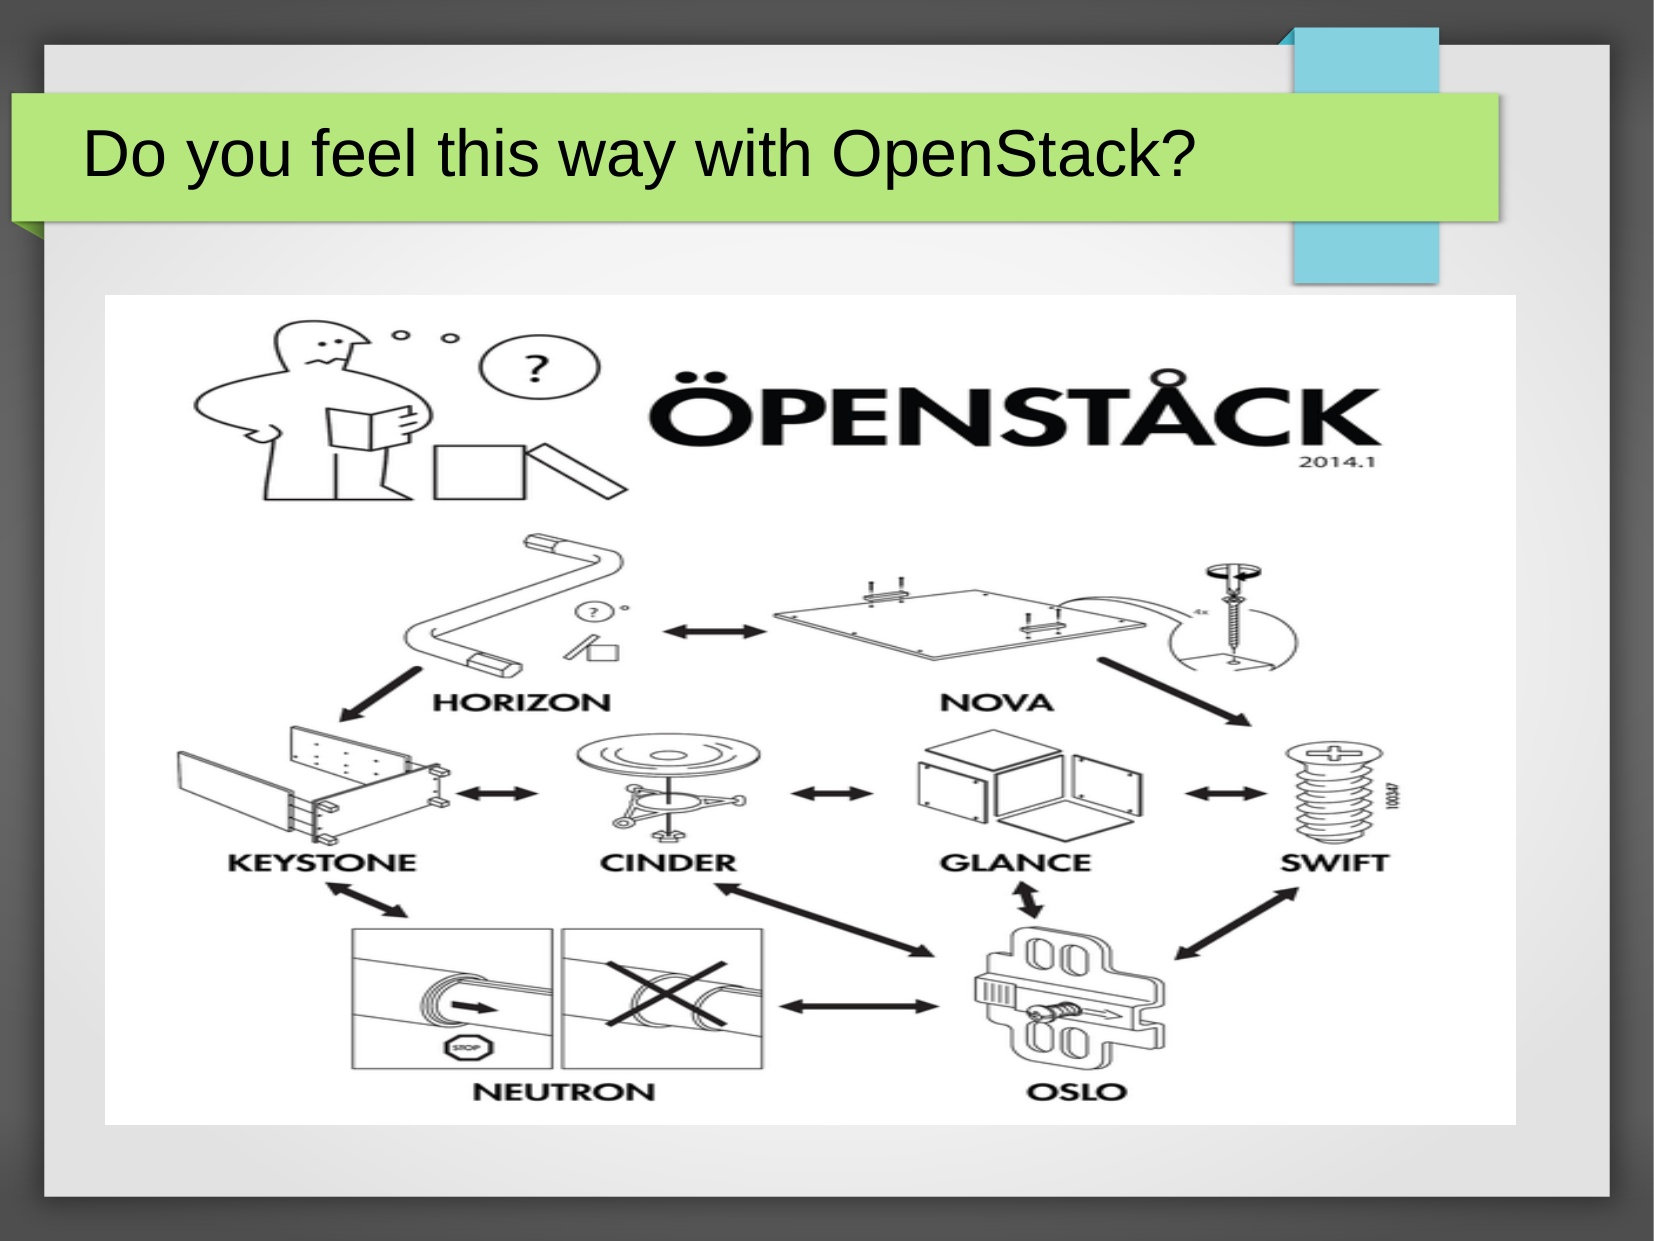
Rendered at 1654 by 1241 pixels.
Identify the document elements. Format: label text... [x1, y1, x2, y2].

title Do you feel this way with OpenStack? [82, 94, 1264, 213]
picture [0, 0, 1654, 1241]
